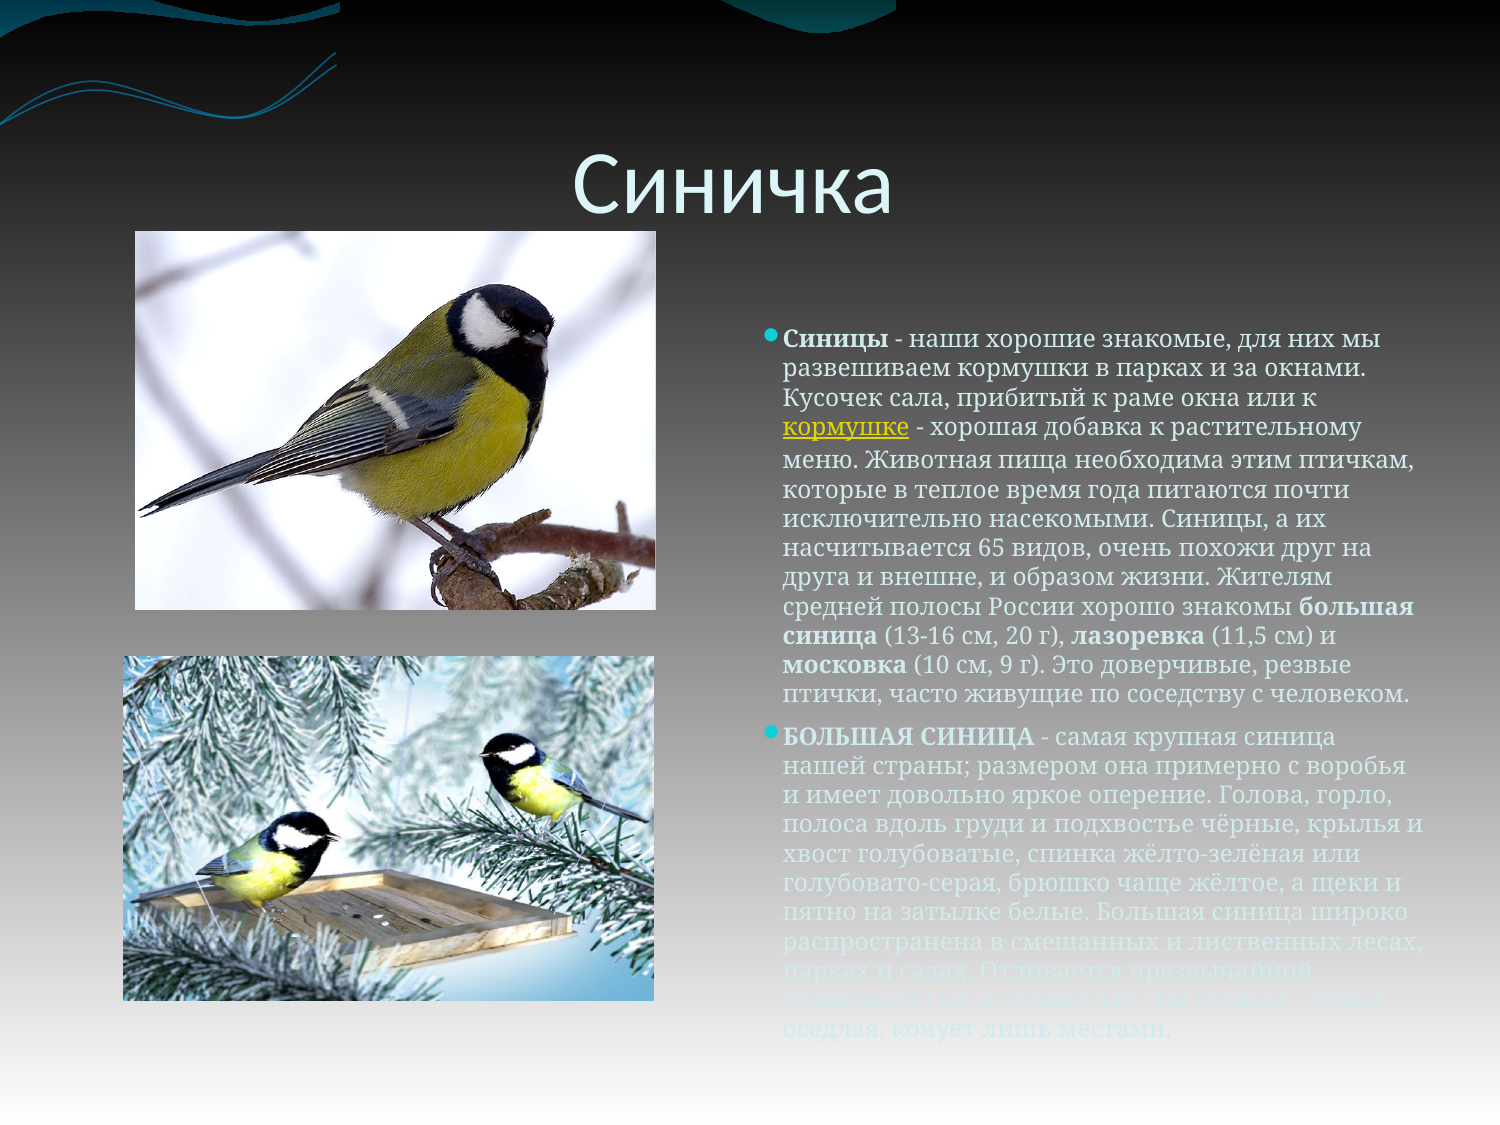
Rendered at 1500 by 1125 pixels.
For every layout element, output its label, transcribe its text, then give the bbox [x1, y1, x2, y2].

list Синицы - наши хорошие знакомые, для них мы развешиваем кормушки в парках и за окнами. Кусочек сала, прибитый к раме окна или к кормушке - хорошая добавка к растительному меню. Животная пища необходима этим птичкам, которые в теплое время года питаются почти исключительно насекомыми. Синицы, а их насчитывается 65 видов, очень похожи друг на друга и внешне, и образом жизни. Жителям средней полосы России хорошо знакомы большая синица (13-16 см, 20 г), лазоревка (11,5 см) и московка (10 см, 9 г). Это доверчивые, резвые птички, часто живущие по соседству с человеком. БОЛЬШАЯ СИНИЦА - самая крупная синица нашей страны; размером она примерно с воробья и имеет довольно яркое оперение. Голова, горло, полоса вдоль груди и подхвостье чёрные, крылья и хвост голубоватые, спинка жёлто-зелёная или голубовато-серая, брюшко чаще жёлтое, а щеки и пятно на затылке белые. Большая синица широко распространена в смешанных и лиственных лесах, парках и садах. Отливается чрезвычайной подвижностью и ловкостью. Эта синица - птица оседлая, кочует лишь местами. [762, 314, 1425, 1043]
picture [135, 231, 656, 610]
picture [123, 656, 654, 1001]
title Синичка [572, 115, 1425, 232]
